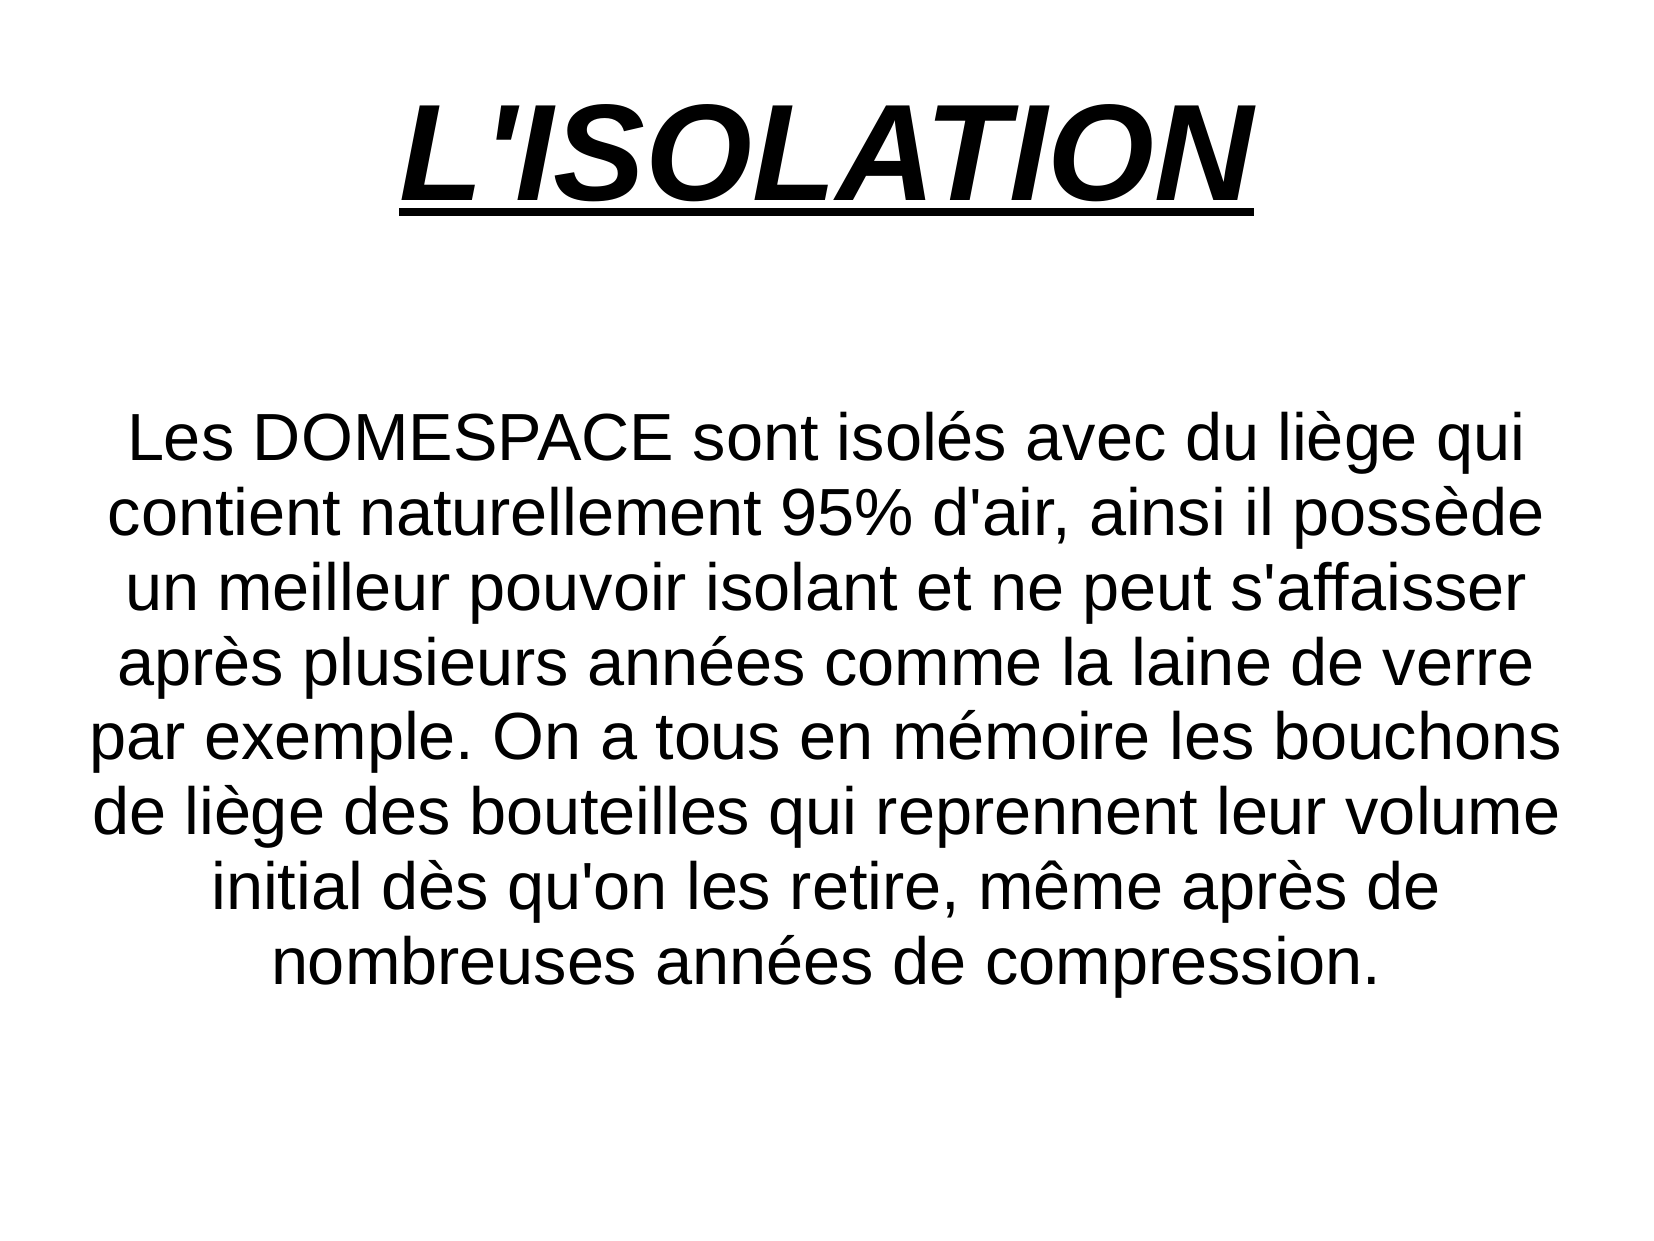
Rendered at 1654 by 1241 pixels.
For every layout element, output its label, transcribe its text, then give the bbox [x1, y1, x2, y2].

title L'ISOLATION [82, 49, 1571, 257]
subtitle Les DOMESPACE sont isolés avec du liège qui contient naturellement 95% d'air, ainsi il possède un meilleur pouvoir isolant et ne peut s'affaisser après plusieurs années comme la laine de verre par exemple. On a tous en mémoire les bouchons de liège des bouteilles qui reprennent leur volume initial dès qu'on les retire, même après de nombreuses années de compression. [82, 290, 1571, 1109]
